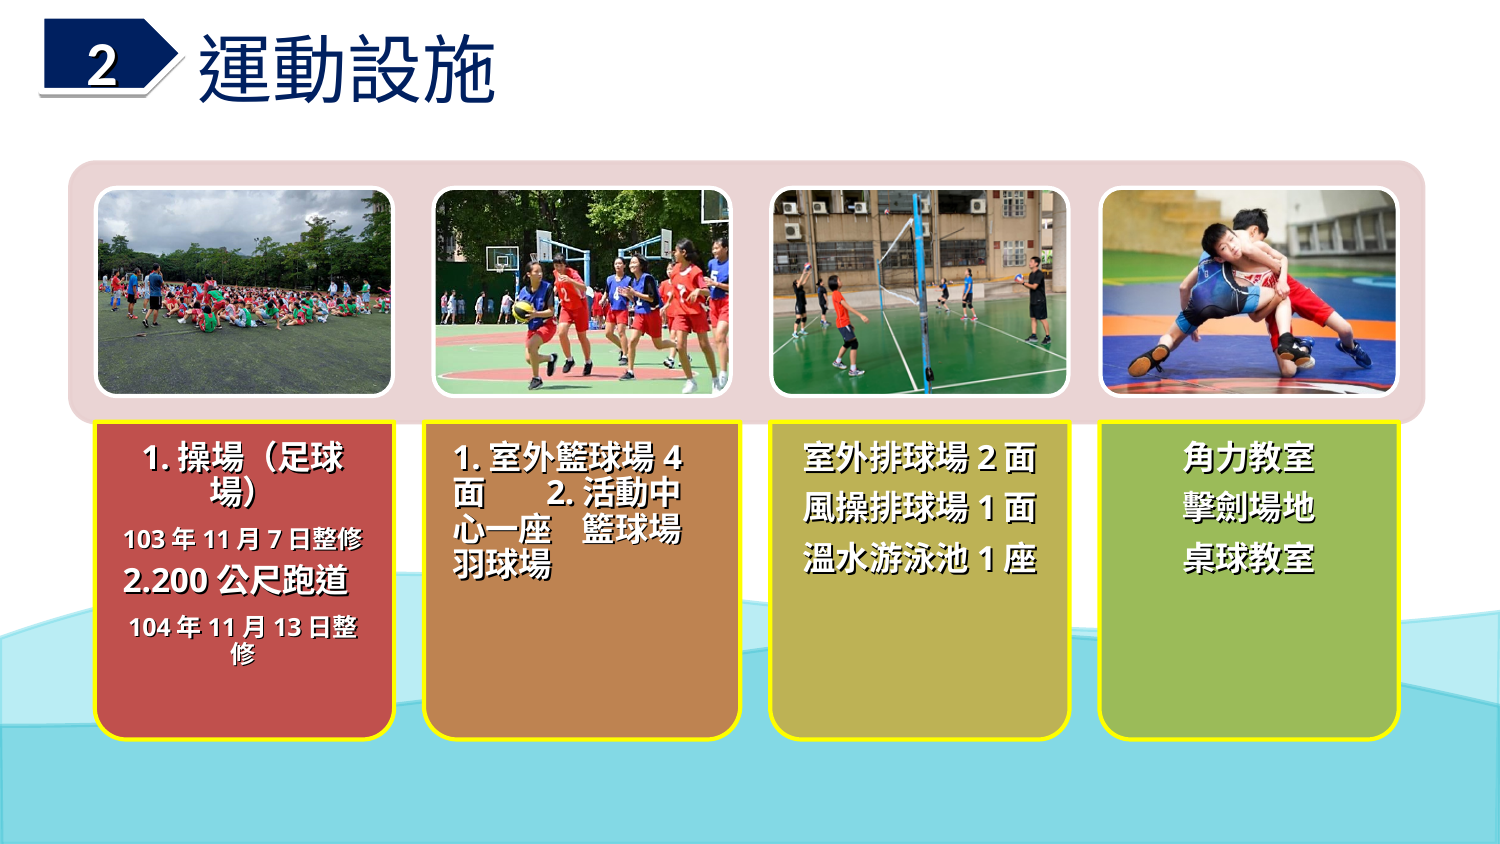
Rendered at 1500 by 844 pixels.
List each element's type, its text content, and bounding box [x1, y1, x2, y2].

text_box 1.室外籃球場4面 2.活動中心一座 籃球場 羽球場 [423, 421, 741, 740]
text_box 2 [41, 15, 183, 92]
text_box 室外排球場2面 風操排球場1面 溫水游泳池1座 [770, 421, 1070, 740]
text_box 運動設施 [183, 15, 513, 120]
text_box 角力教室 擊劍場地 桌球教室 [1099, 421, 1399, 740]
text_box [70, 162, 1424, 423]
text_box 1.操場（足球場） 103年11月7日整修 2.200公尺跑道 104年11月13日整修 [94, 421, 395, 740]
